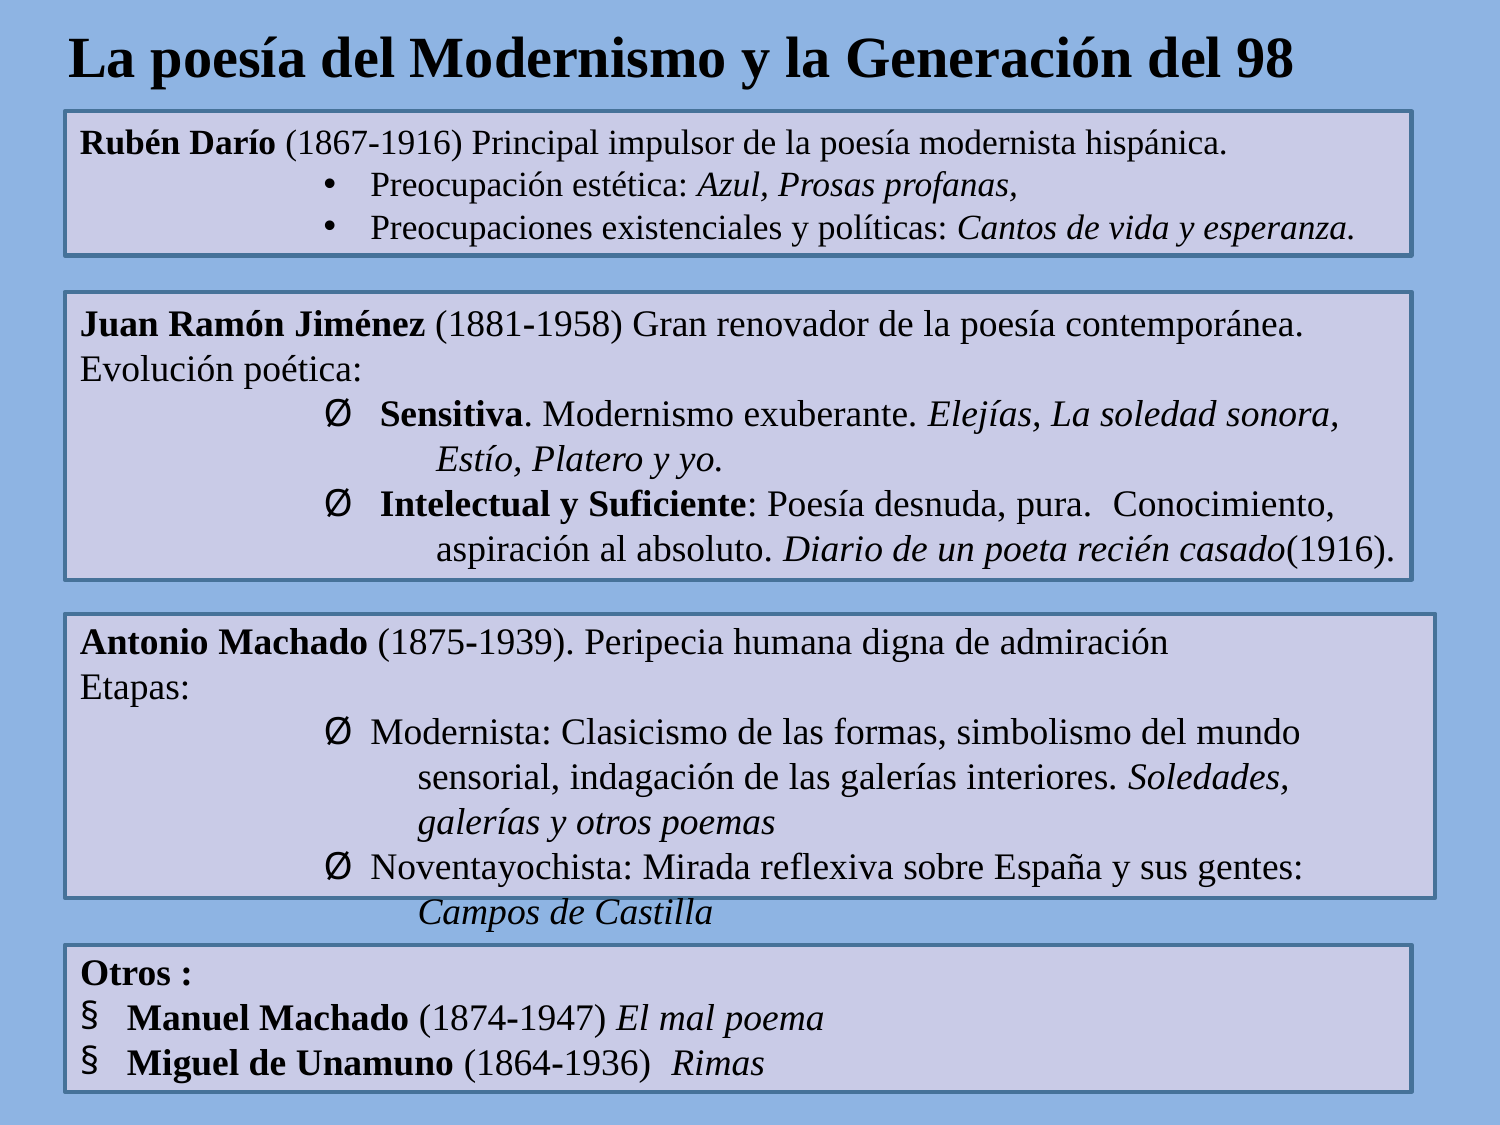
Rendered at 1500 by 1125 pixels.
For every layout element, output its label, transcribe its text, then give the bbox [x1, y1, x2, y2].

text_box Antonio Machado (1875-1939). Peripecia humana digna de admiración Etapas: Modernista: Clasicismo de las formas, simbolismo del mundo sensorial, indagación de las galerías interiores. Soledades, galerías y otros poemas Noventayochista: Mirada reflexiva sobre España y sus gentes: Campos de Castilla [64, 609, 1376, 940]
text_box Otros : Manuel Machado (1874-1947) El mal poema Miguel de Unamuno (1864-1936) Rimas [65, 940, 1377, 1092]
text_box La poesía del Modernismo y la Generación del 98 [53, 6, 1500, 102]
text_box [1377, 945, 1411, 1092]
text_box [1376, 614, 1435, 898]
text_box Juan Ramón Jiménez (1881-1958) Gran renovador de la poesía contemporánea. Evolución poética: Sensitiva. Modernismo exuberante. Elejías, La soledad sonora, Estío, Platero y yo. Intelectual y Suficiente: Poesía desnuda, pura. Conocimiento, aspiración al absoluto. Diario de un poeta recién casado(1916). [64, 291, 1412, 580]
text_box Rubén Darío (1867-1916) Principal impulsor de la poesía modernista hispánica. Preocupación estética: Azul, Prosas profanas, Preocupaciones existenciales y políticas: Cantos de vida y esperanza. [64, 111, 1412, 256]
